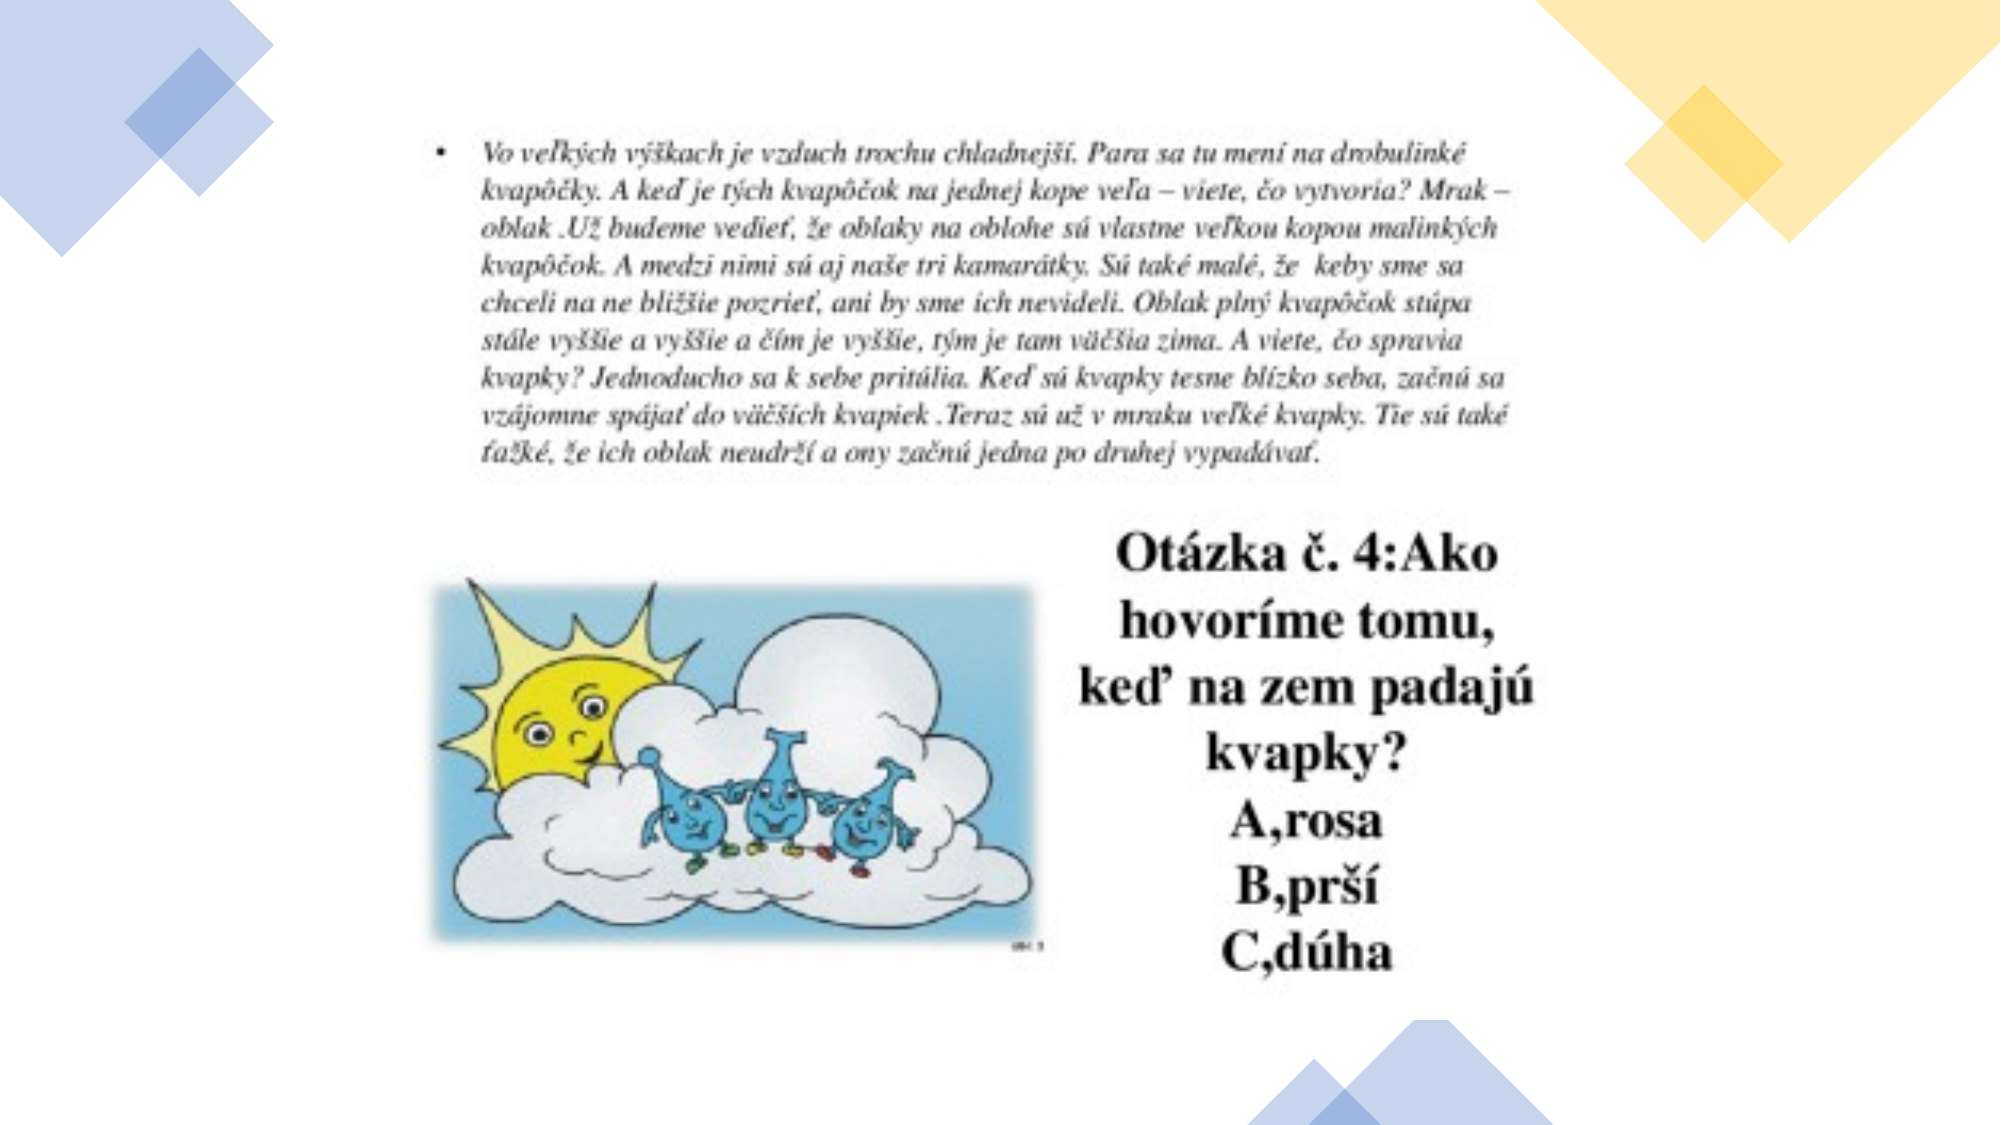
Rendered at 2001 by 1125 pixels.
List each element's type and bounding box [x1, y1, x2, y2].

text_box [0, 0, 2000, 1125]
picture [406, 105, 1594, 1020]
